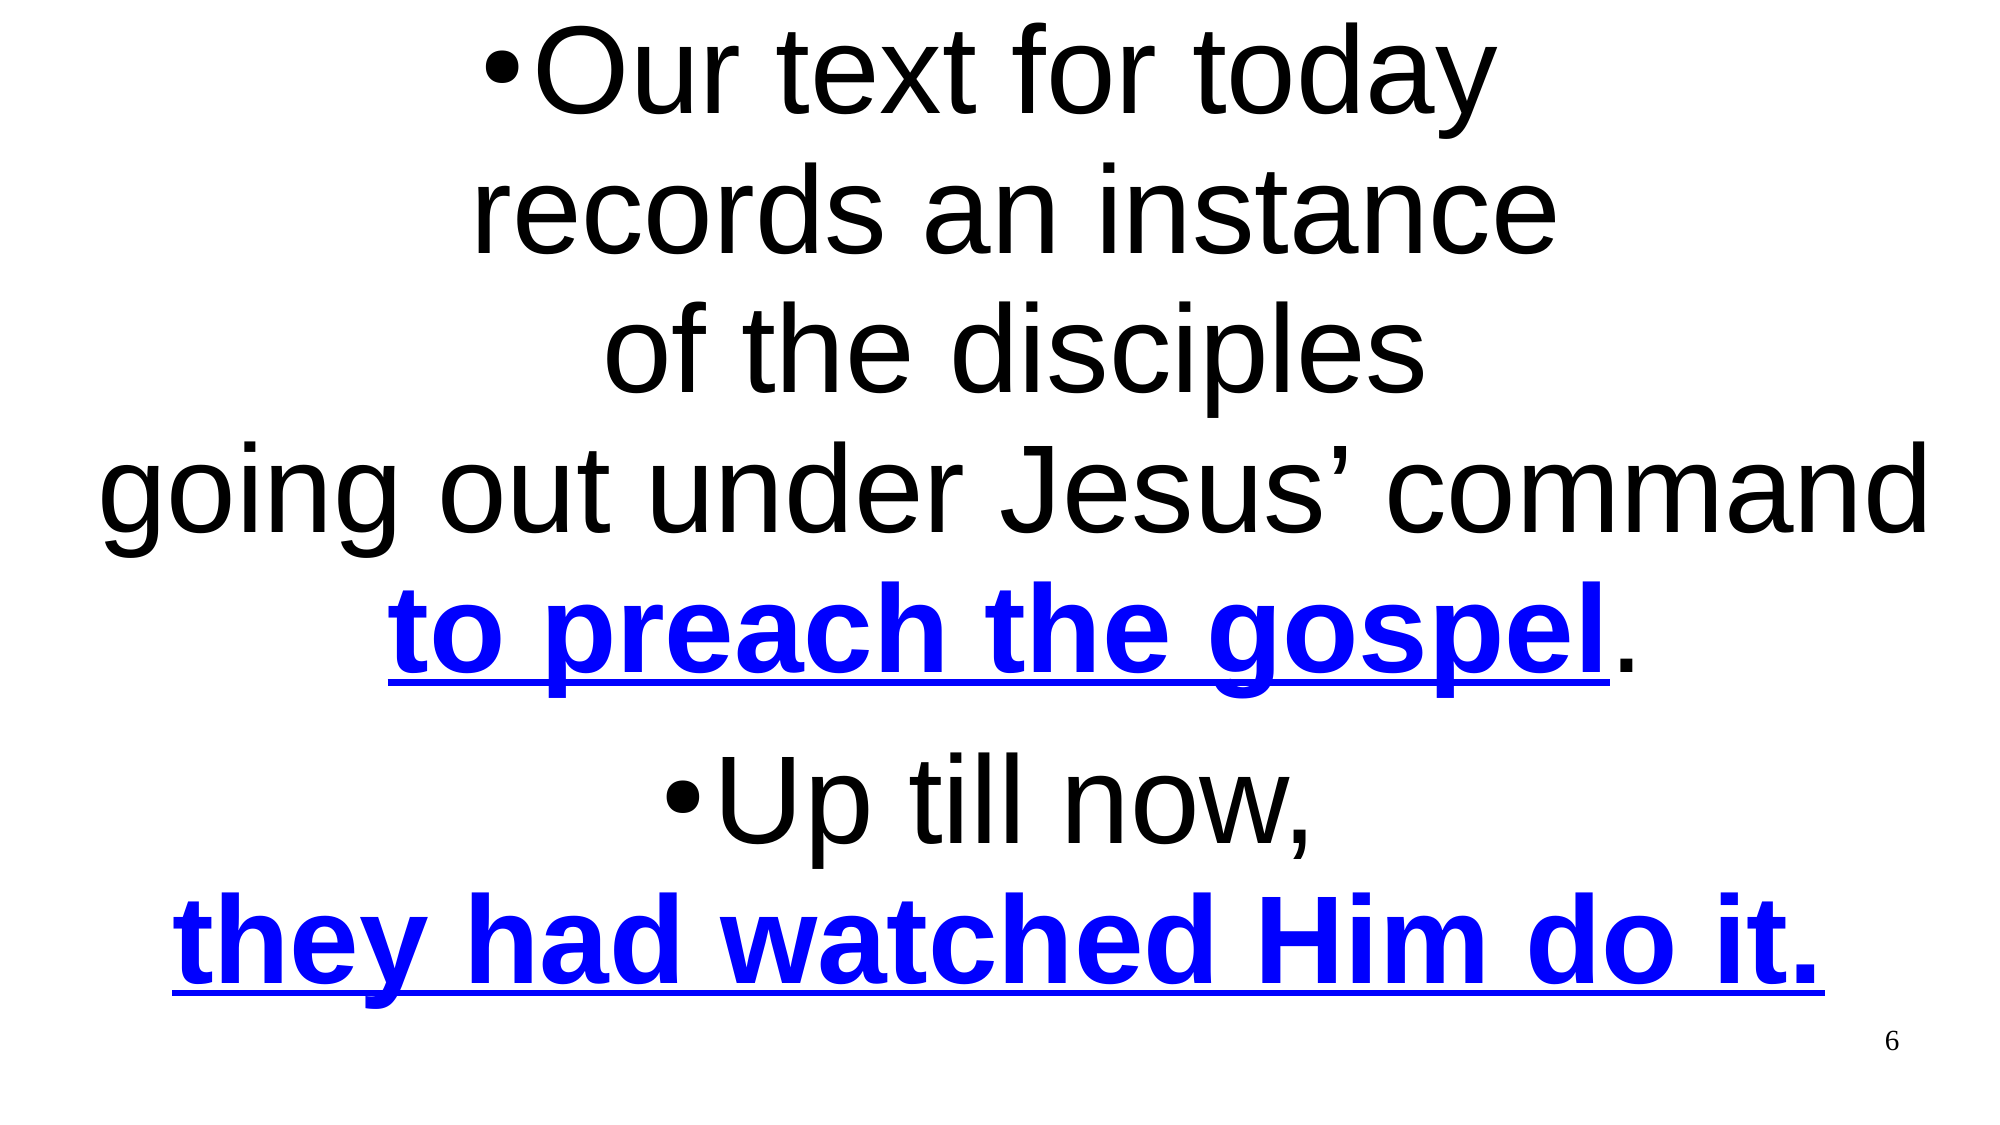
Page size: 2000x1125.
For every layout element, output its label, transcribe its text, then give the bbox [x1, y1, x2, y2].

list Our text for today records an instance of the disciples going out under Jesus’ command to preach the gospel. Up till now, they had watched Him do it. [0, 0, 1996, 1123]
